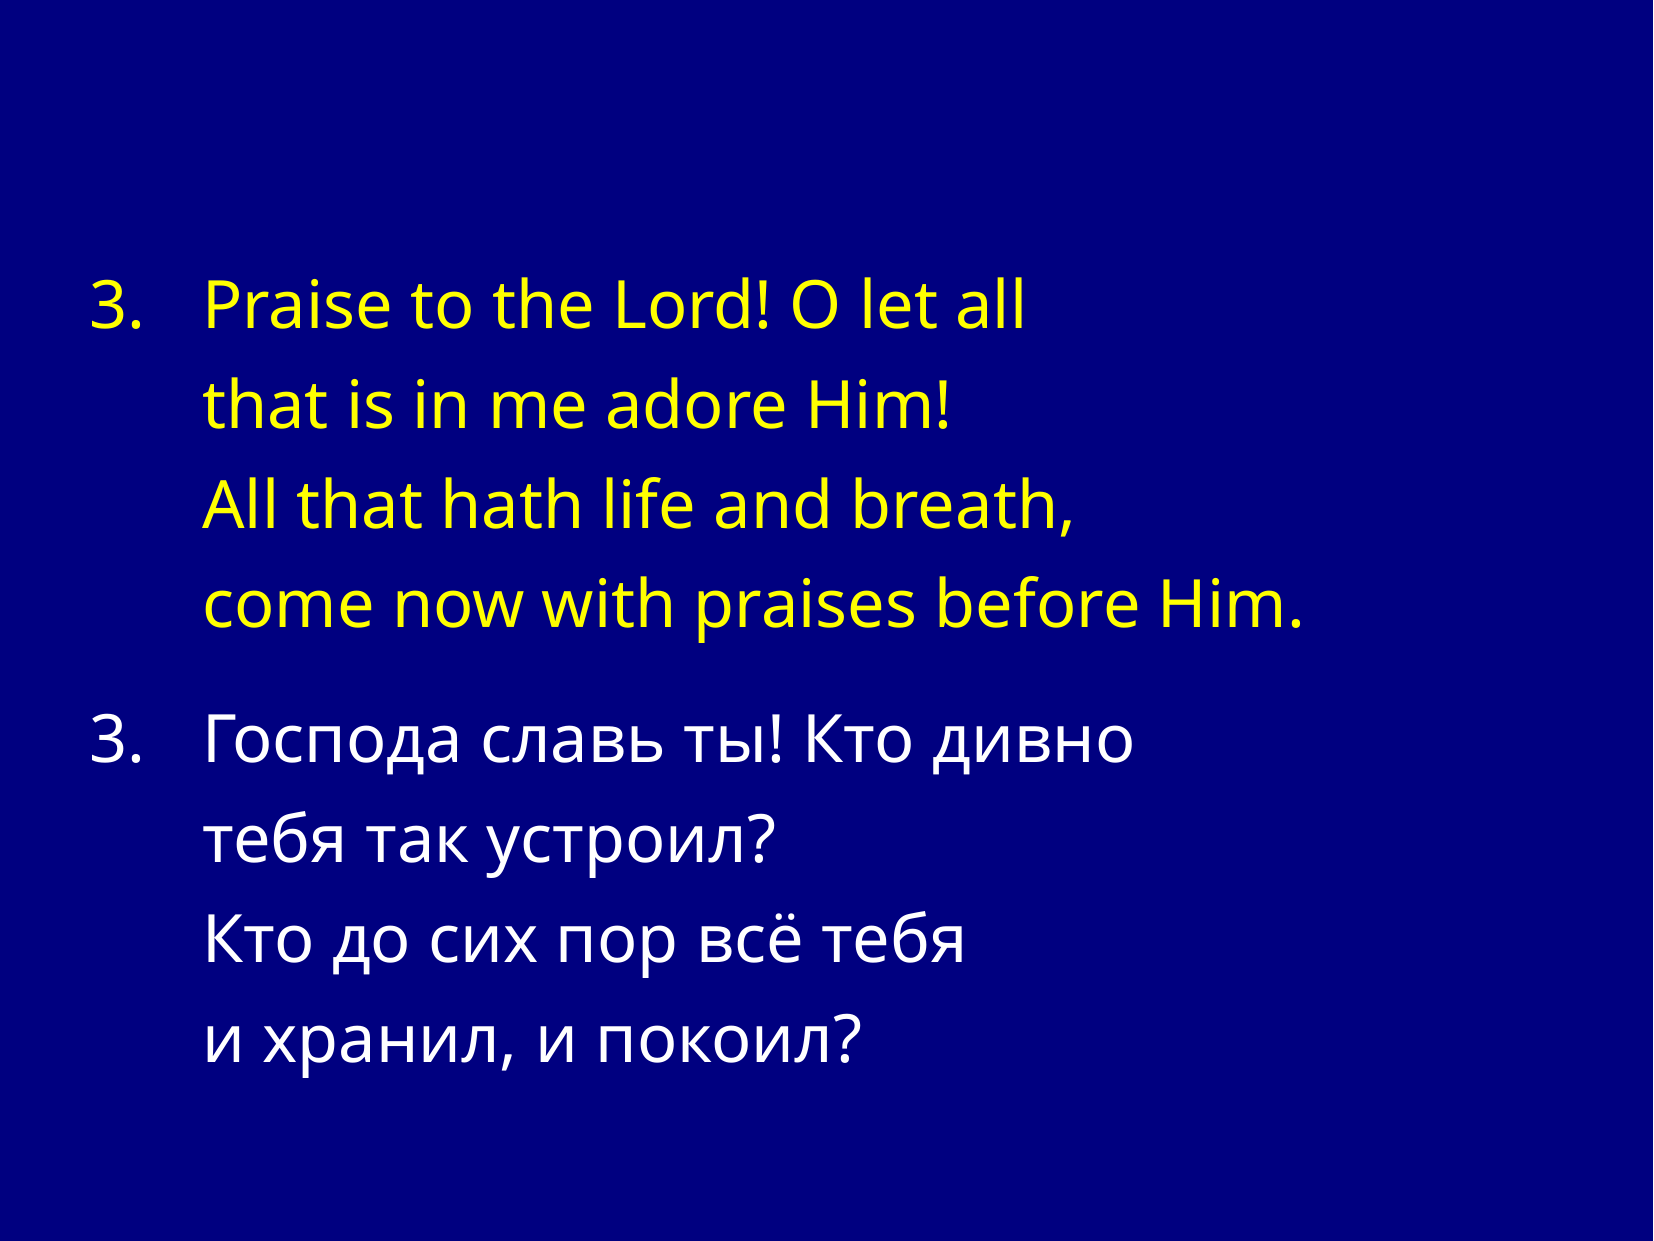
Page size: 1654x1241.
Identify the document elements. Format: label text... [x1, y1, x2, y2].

text_box 3. Господа славь ты! Кто дивно тебя так устроил? Кто до сих пор всё тебя и хранил, и покоил? [75, 675, 1576, 1163]
text_box 3. Praise to the Lord! O let all that is in me adore Him! All that hath life and breath, come now with praises before Him. [75, 150, 1576, 638]
